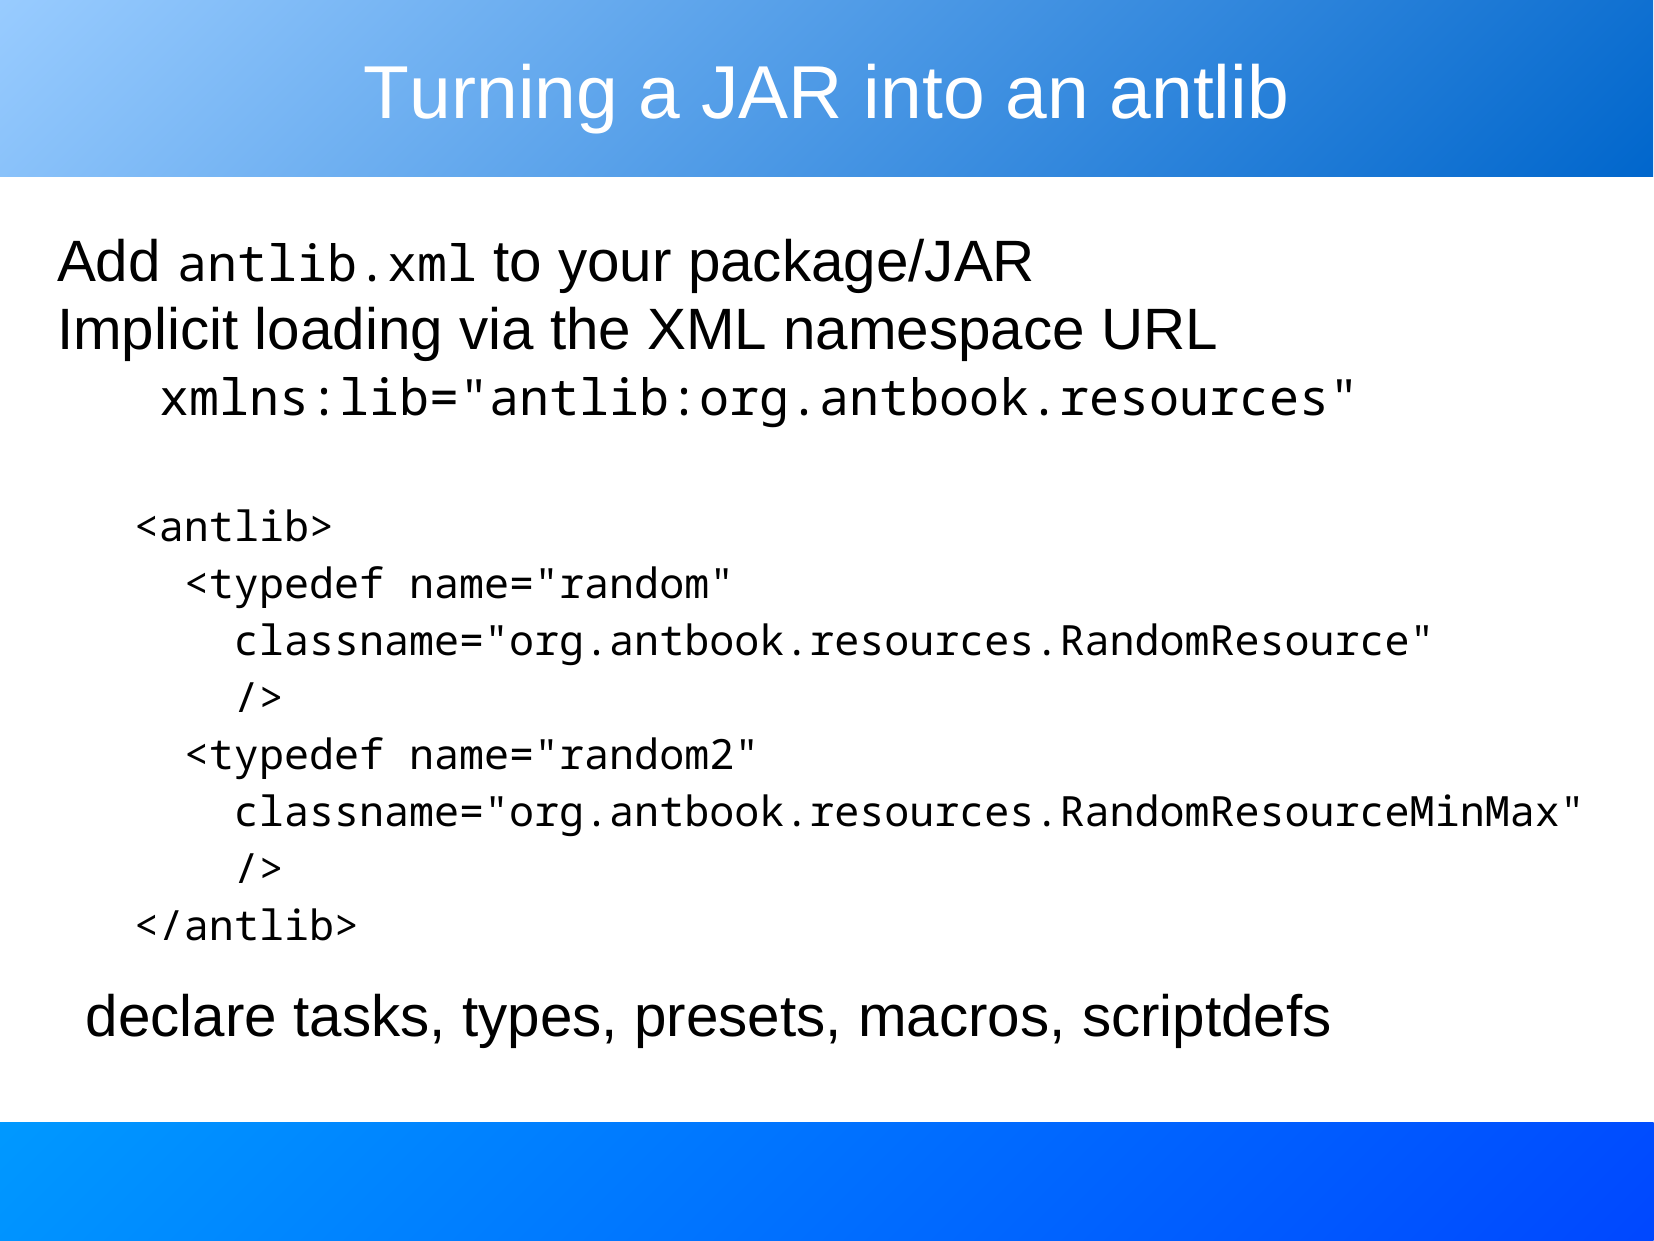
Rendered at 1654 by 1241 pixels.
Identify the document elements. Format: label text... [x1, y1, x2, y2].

title Turning a JAR into an antlib [82, 22, 1571, 163]
text_box <antlib> <typedef name="random" classname="org.antbook.resources.RandomResource" /> <typedef name="random2" classname="org.antbook.resources.RandomResourceMinMax" /> </antlib> [119, 550, 1614, 900]
text_box declare tasks, types, presets, macros, scriptdefs [85, 983, 1401, 1049]
list Add antlib.xml to your package/JAR Implicit loading via the XML namespace URL xmlns:lib="antlib:org.antbook.resources" [57, 228, 1561, 513]
